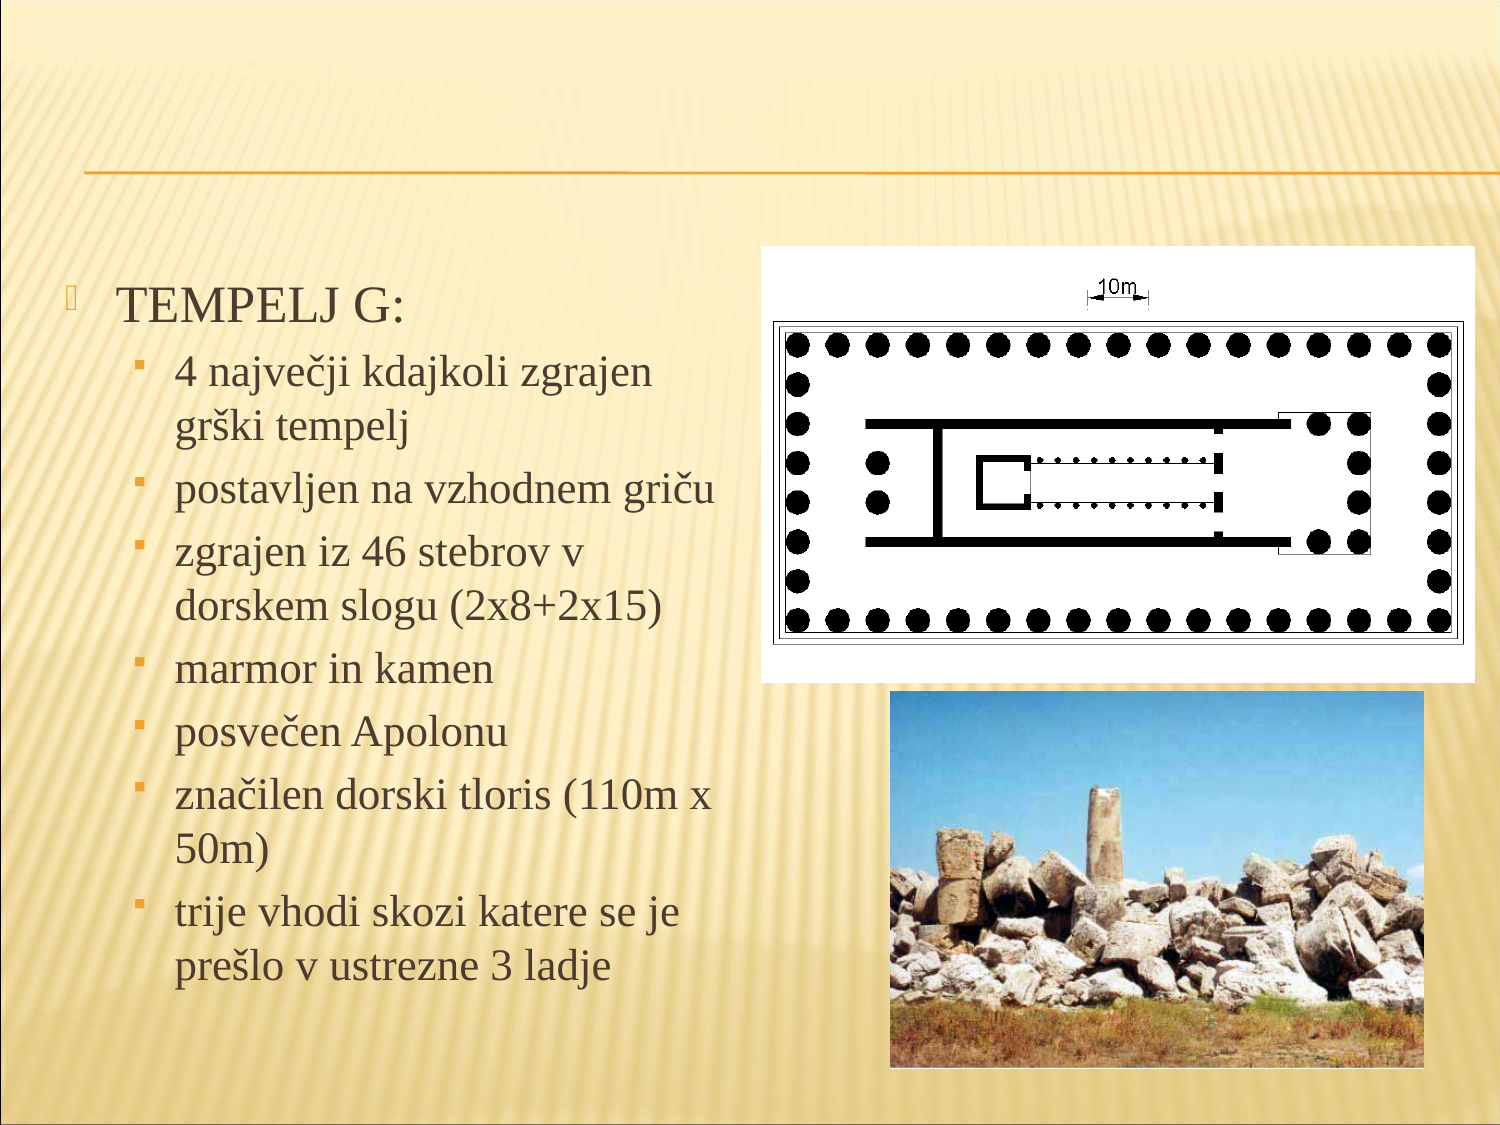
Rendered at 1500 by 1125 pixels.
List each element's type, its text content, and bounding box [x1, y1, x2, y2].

picture [0, 0, 1500, 1125]
list TEMPELJ G: 4 največji kdajkoli zgrajen grški tempelj postavljen na vzhodnem griču zgrajen iz 46 stebrov v dorskem slogu (2x8+2x15) marmor in kamen posvečen Apolonu značilen dorski tloris (110m x 50m) trije vhodi skozi katere se je prešlo v ustrezne 3 ladje [50, 262, 738, 1038]
